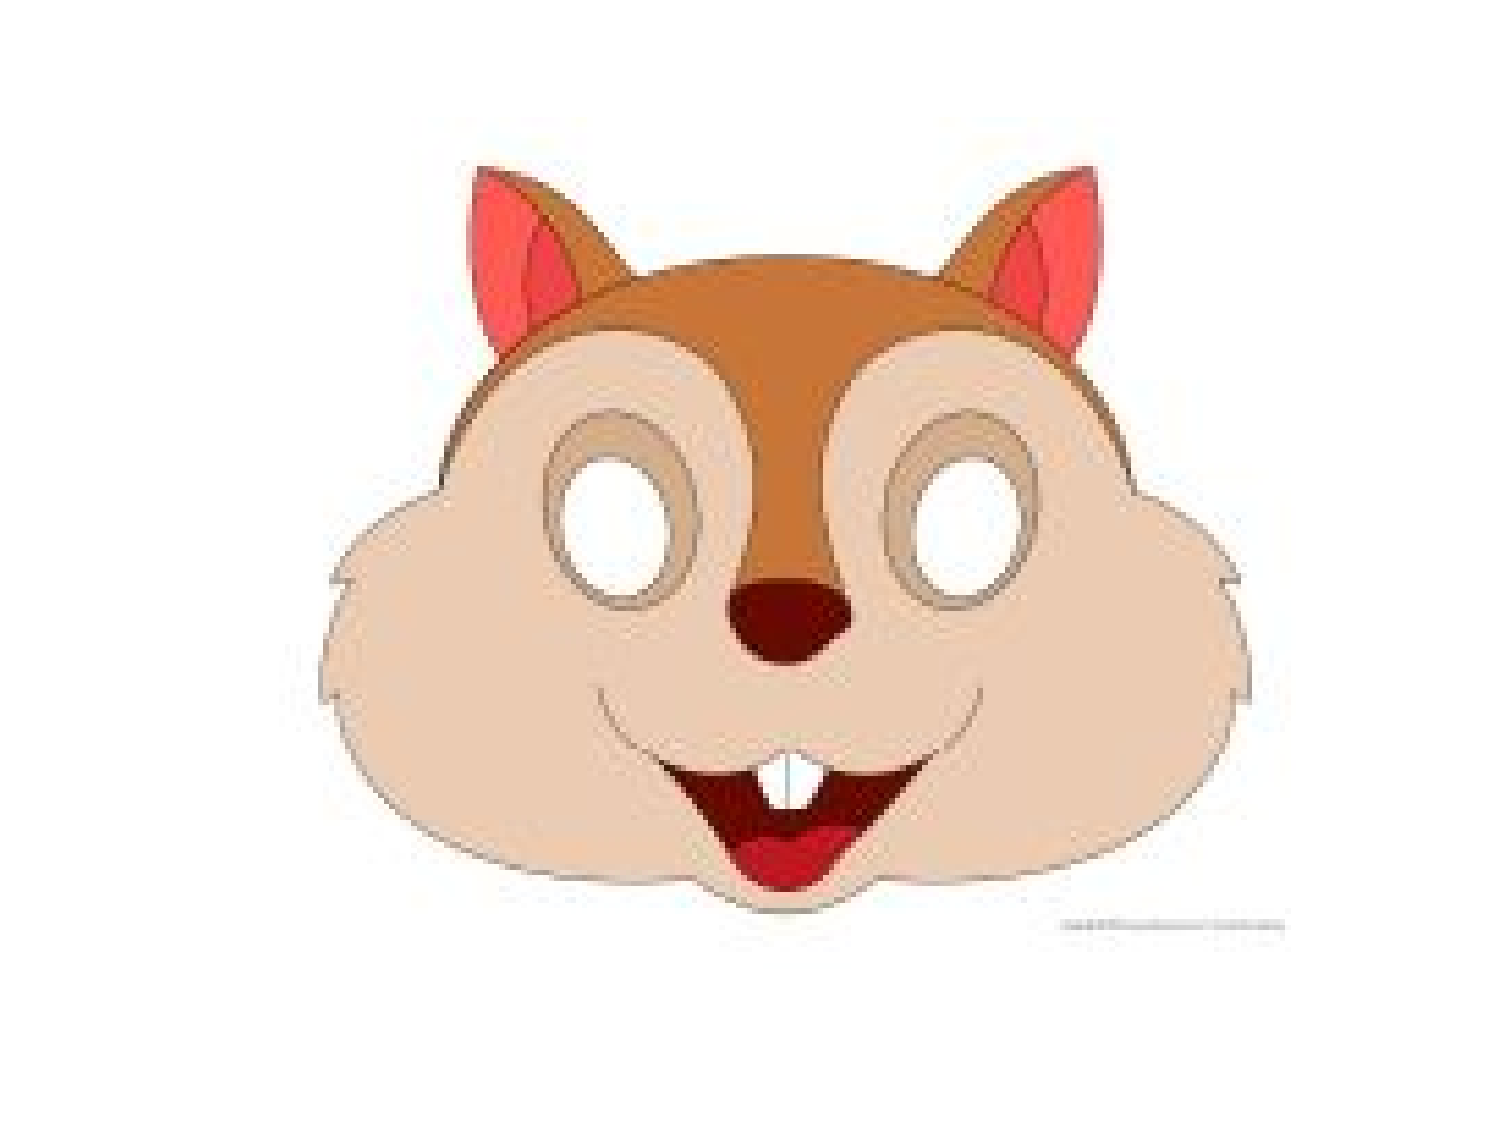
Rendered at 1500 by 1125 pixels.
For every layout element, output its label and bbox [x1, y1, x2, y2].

picture [236, 117, 1335, 969]
